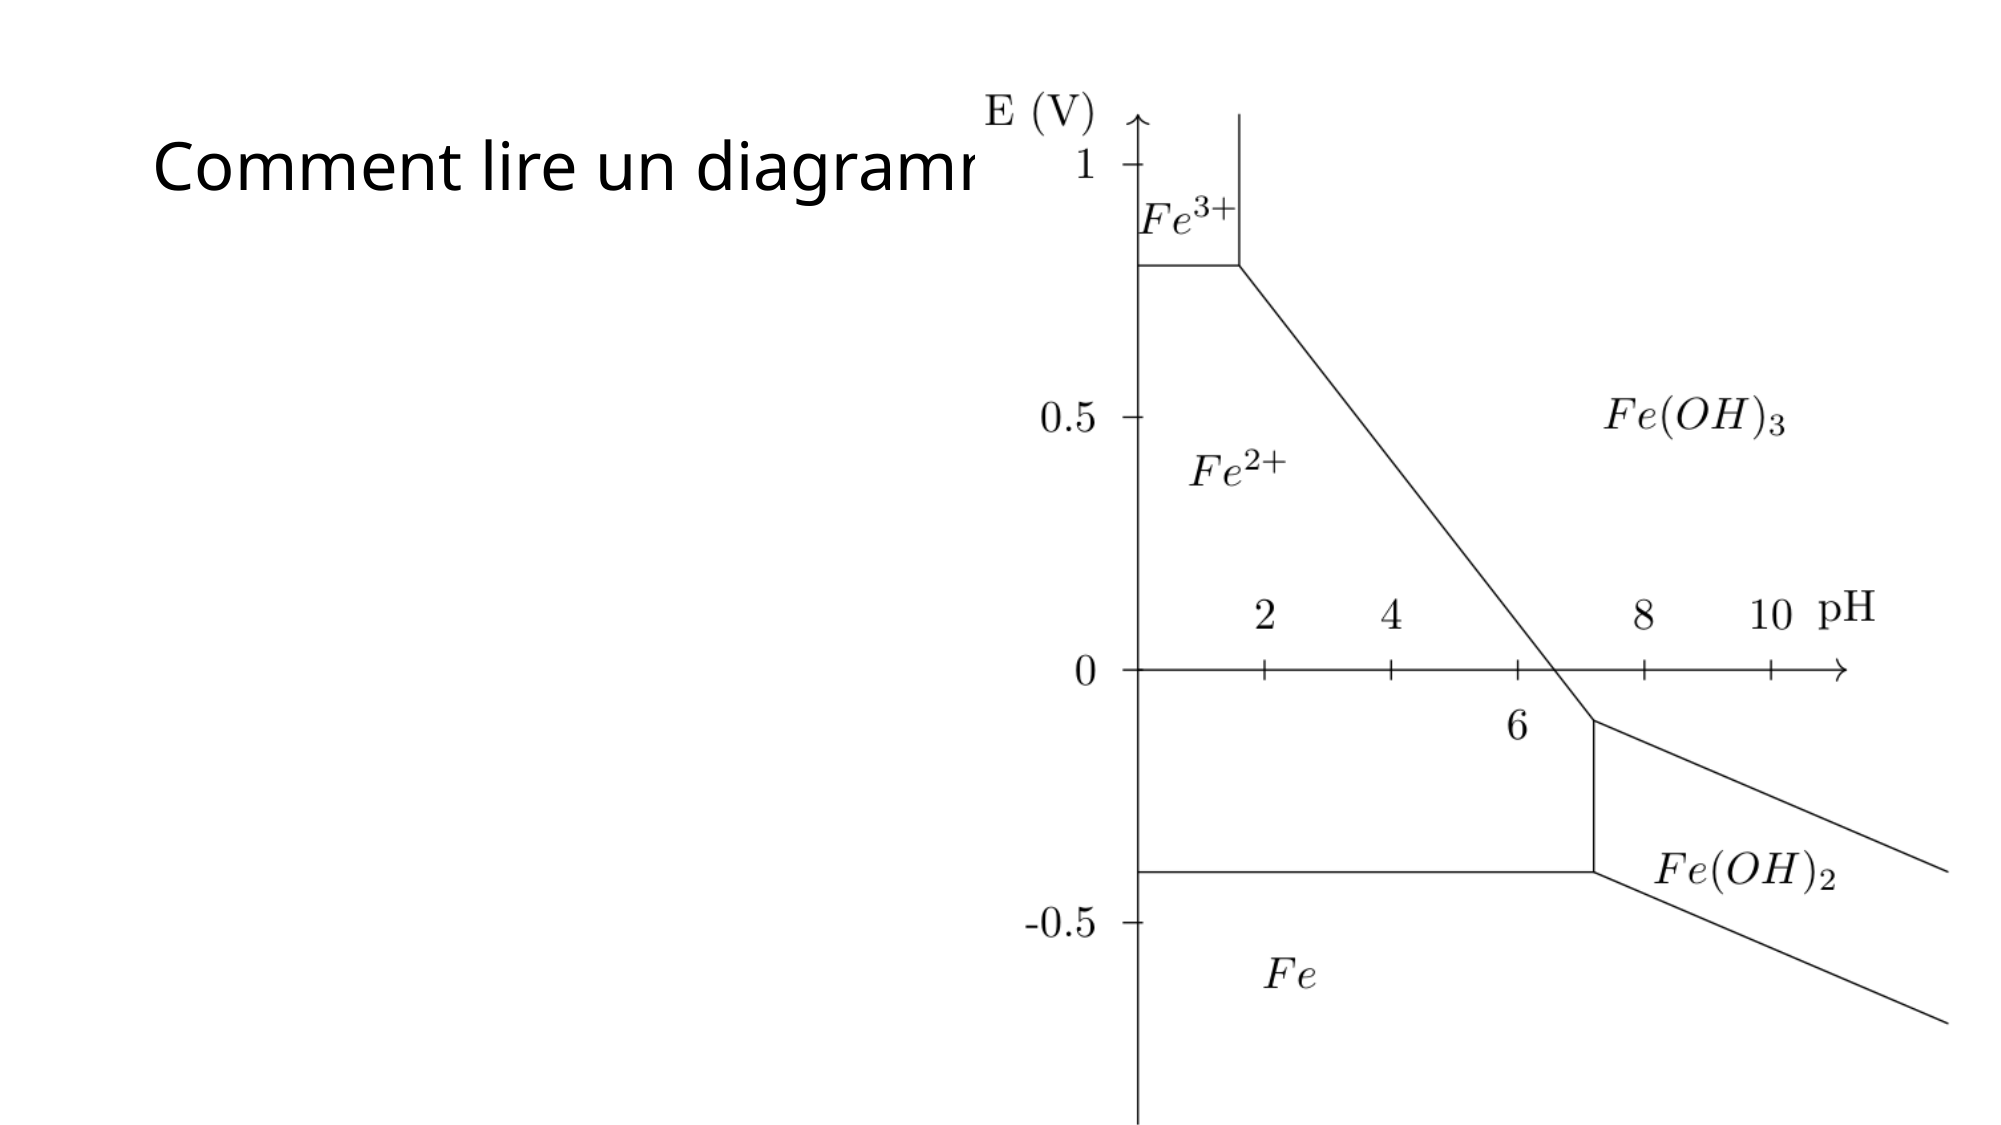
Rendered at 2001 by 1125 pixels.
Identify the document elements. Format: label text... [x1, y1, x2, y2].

title Comment lire un diagramme [137, 59, 1863, 278]
picture [975, 76, 2000, 1125]
